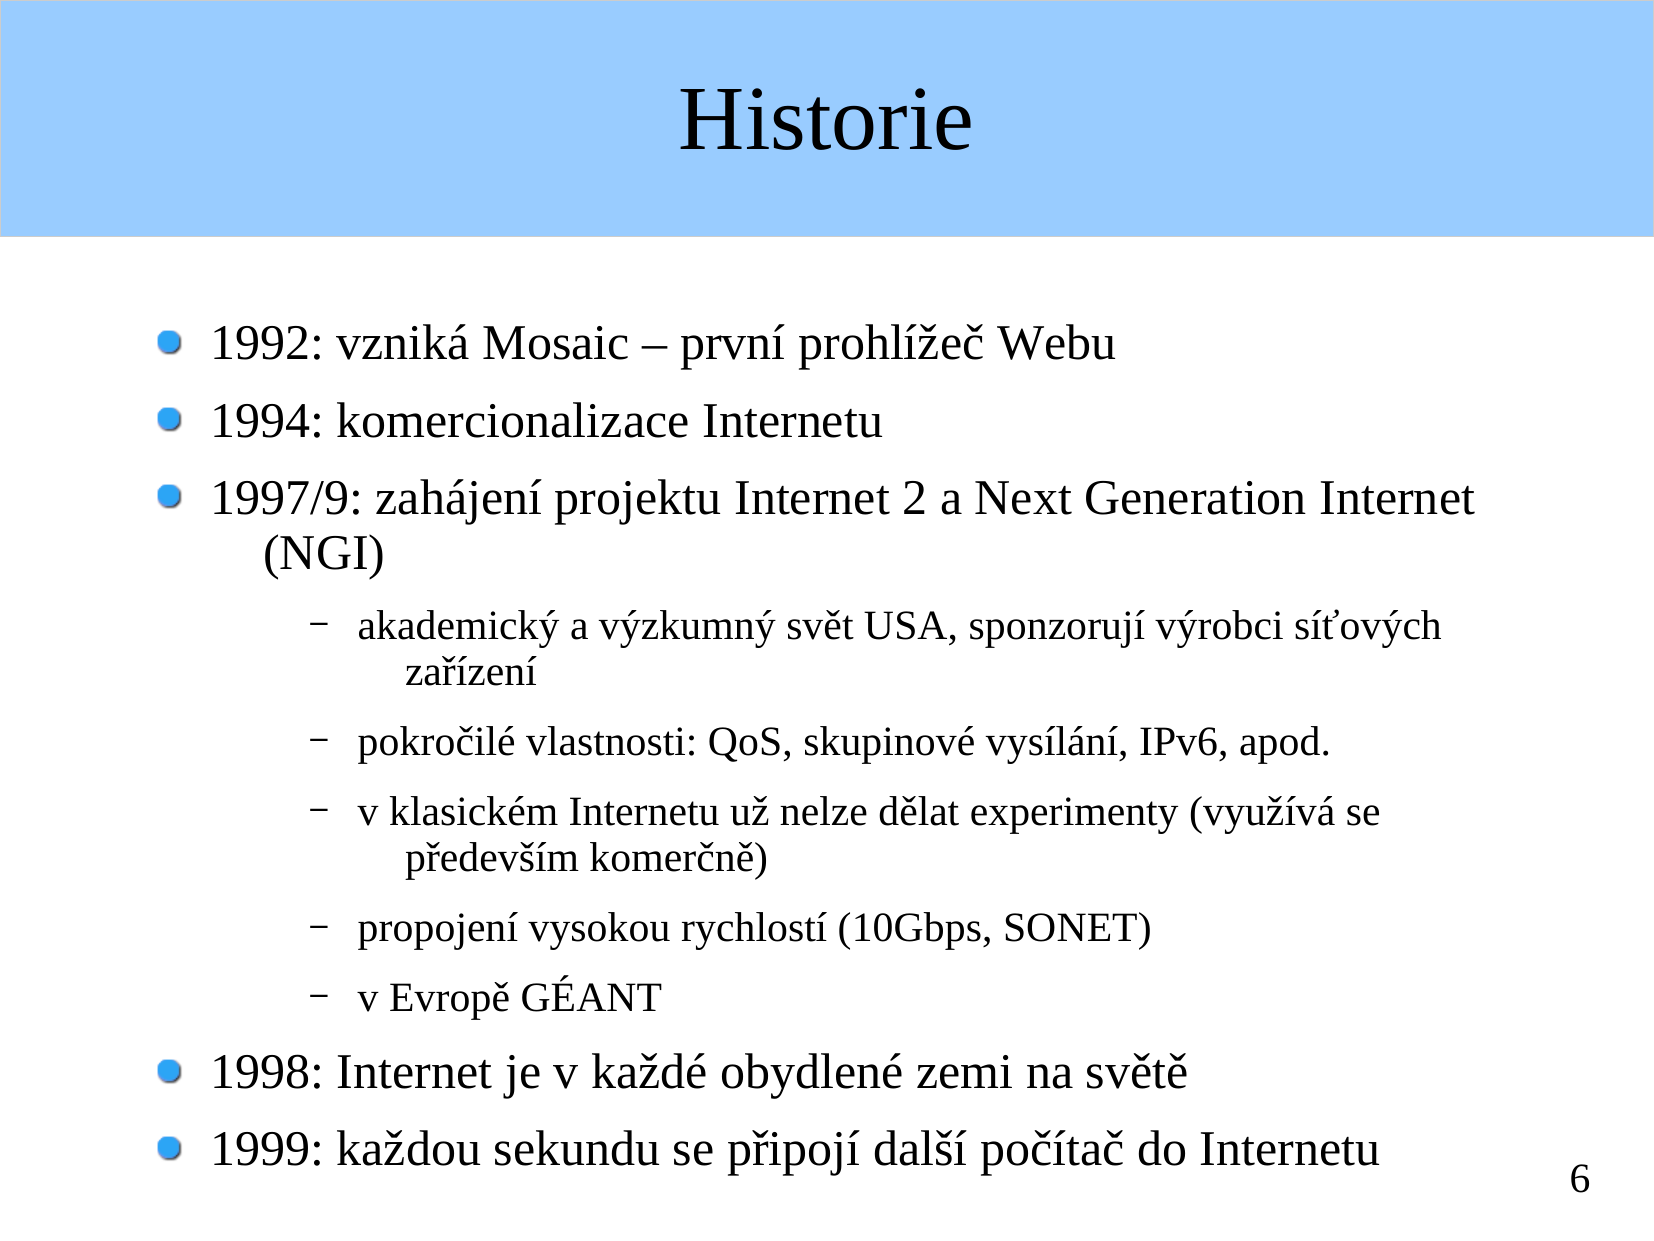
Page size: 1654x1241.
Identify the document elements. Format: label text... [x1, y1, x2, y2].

title Historie [0, 0, 1654, 237]
list 1992: vzniká Mosaic – první prohlížeč Webu 1994: komercionalizace Internetu 1997/9: zahájení projektu Internet 2 a Next Generation Internet (NGI) akademický a výzkumný svět USA, sponzorují výrobci síťových zařízení pokročilé vlastnosti: QoS, skupinové vysílání, IPv6, apod. v klasickém Internetu už nelze dělat experimenty (využívá se především komerčně) propojení vysokou rychlostí (10Gbps, SONET) v Evropě GÉANT 1998: Internet je v každé obydlené zemi na světě 1999: každou sekundu se připojí další počítač do Internetu [121, 315, 1566, 1224]
